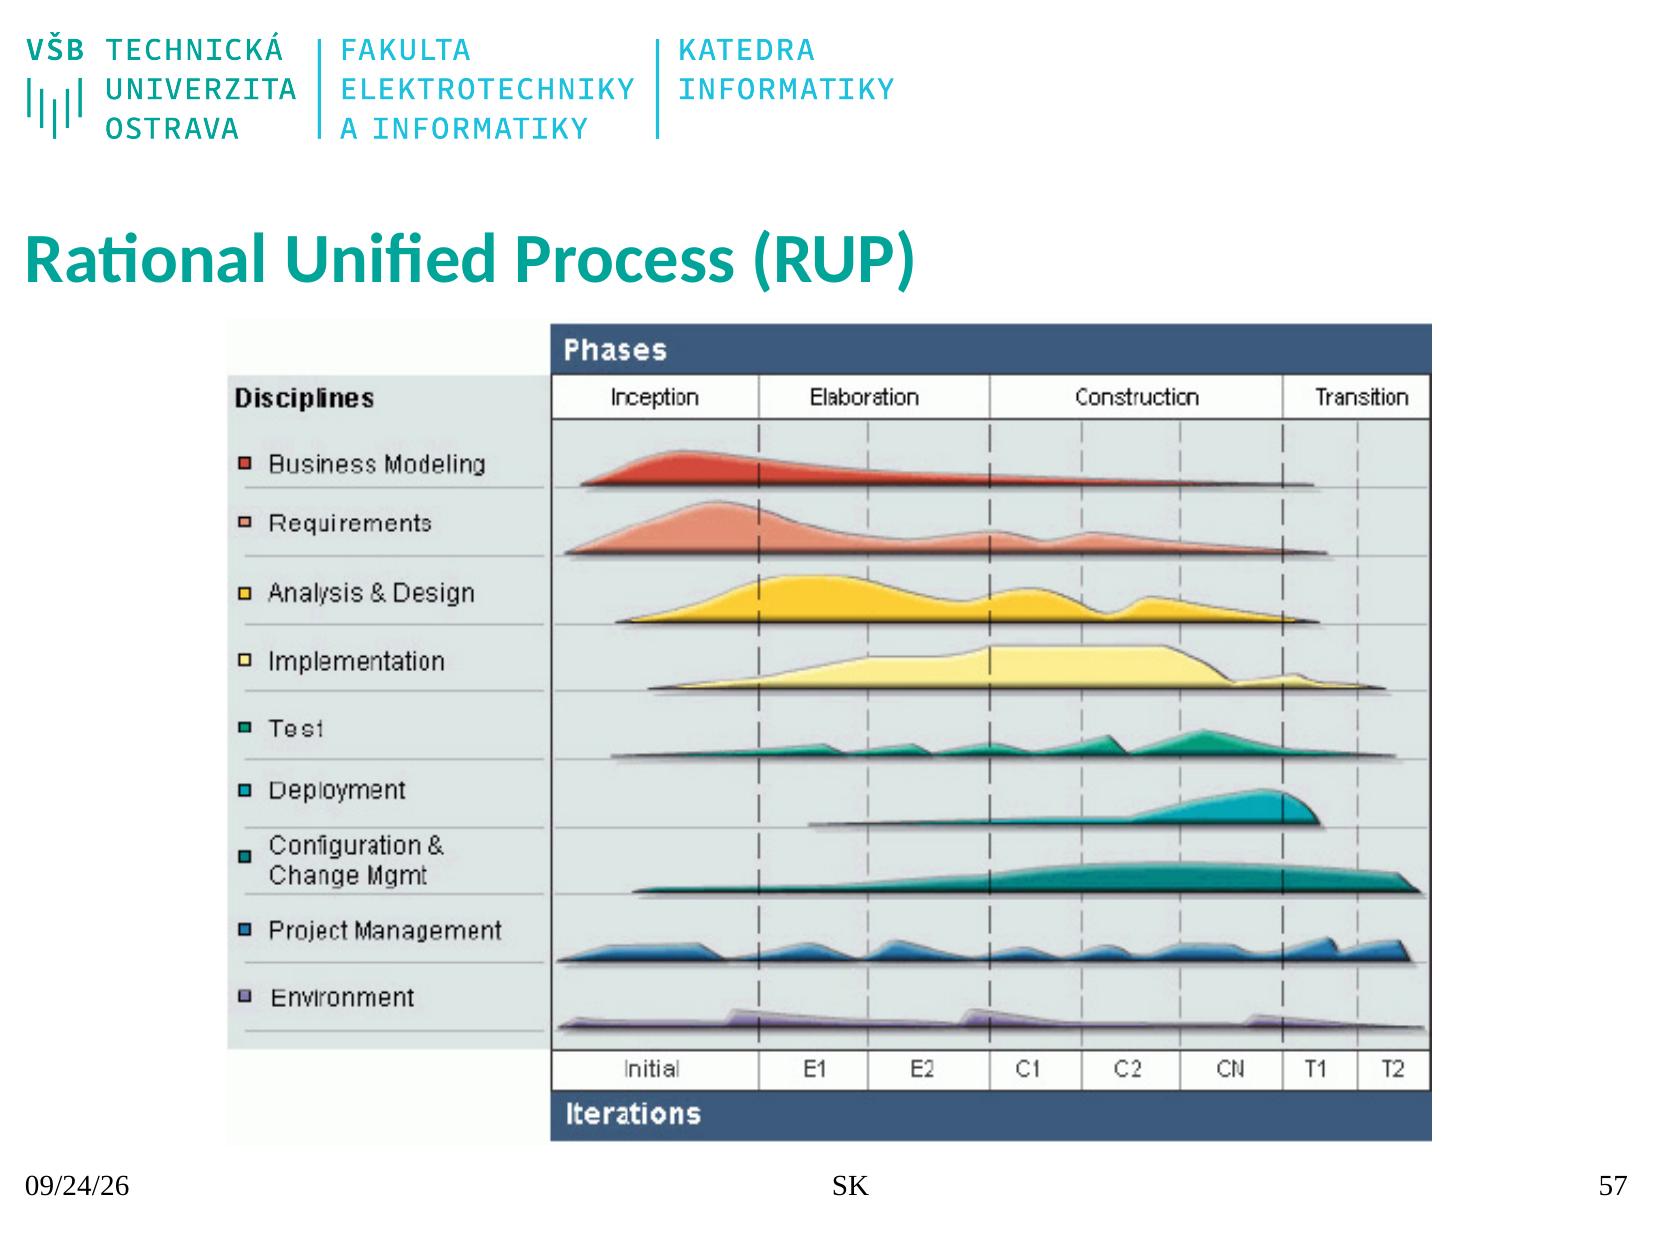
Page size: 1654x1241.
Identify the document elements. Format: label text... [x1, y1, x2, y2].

title Rational Unified Process (RUP) [24, 169, 1629, 300]
picture [26, 31, 894, 139]
picture [226, 318, 1432, 1146]
